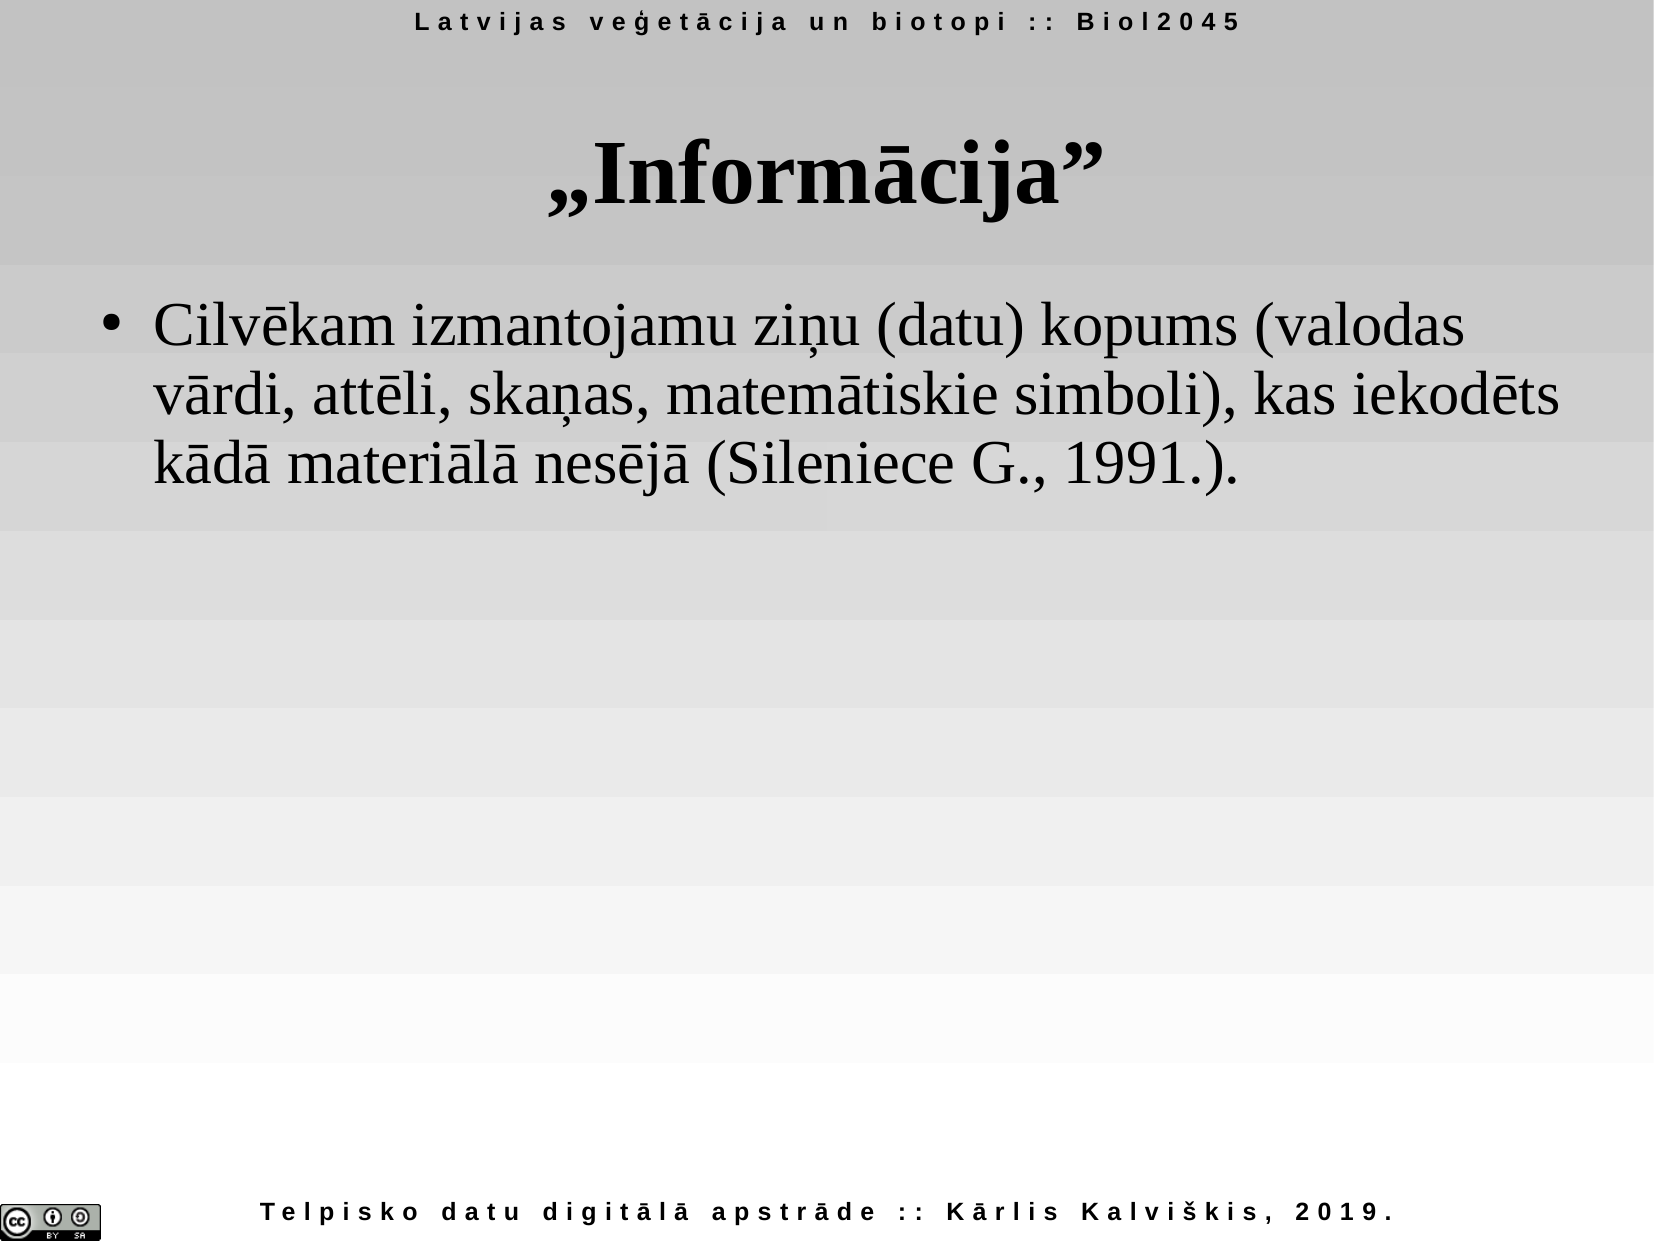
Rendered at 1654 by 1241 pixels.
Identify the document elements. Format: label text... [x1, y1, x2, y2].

picture [0, 0, 1654, 1241]
title „Informācija” [29, 49, 1625, 296]
list Cilvēkam izmantojamu ziņu (datu) kopums (valodas vārdi, attēli, skaņas, matemātiskie simboli), kas iekodēts kādā materiālā nesējā (Sileniece G., 1991.). [82, 289, 1571, 1113]
